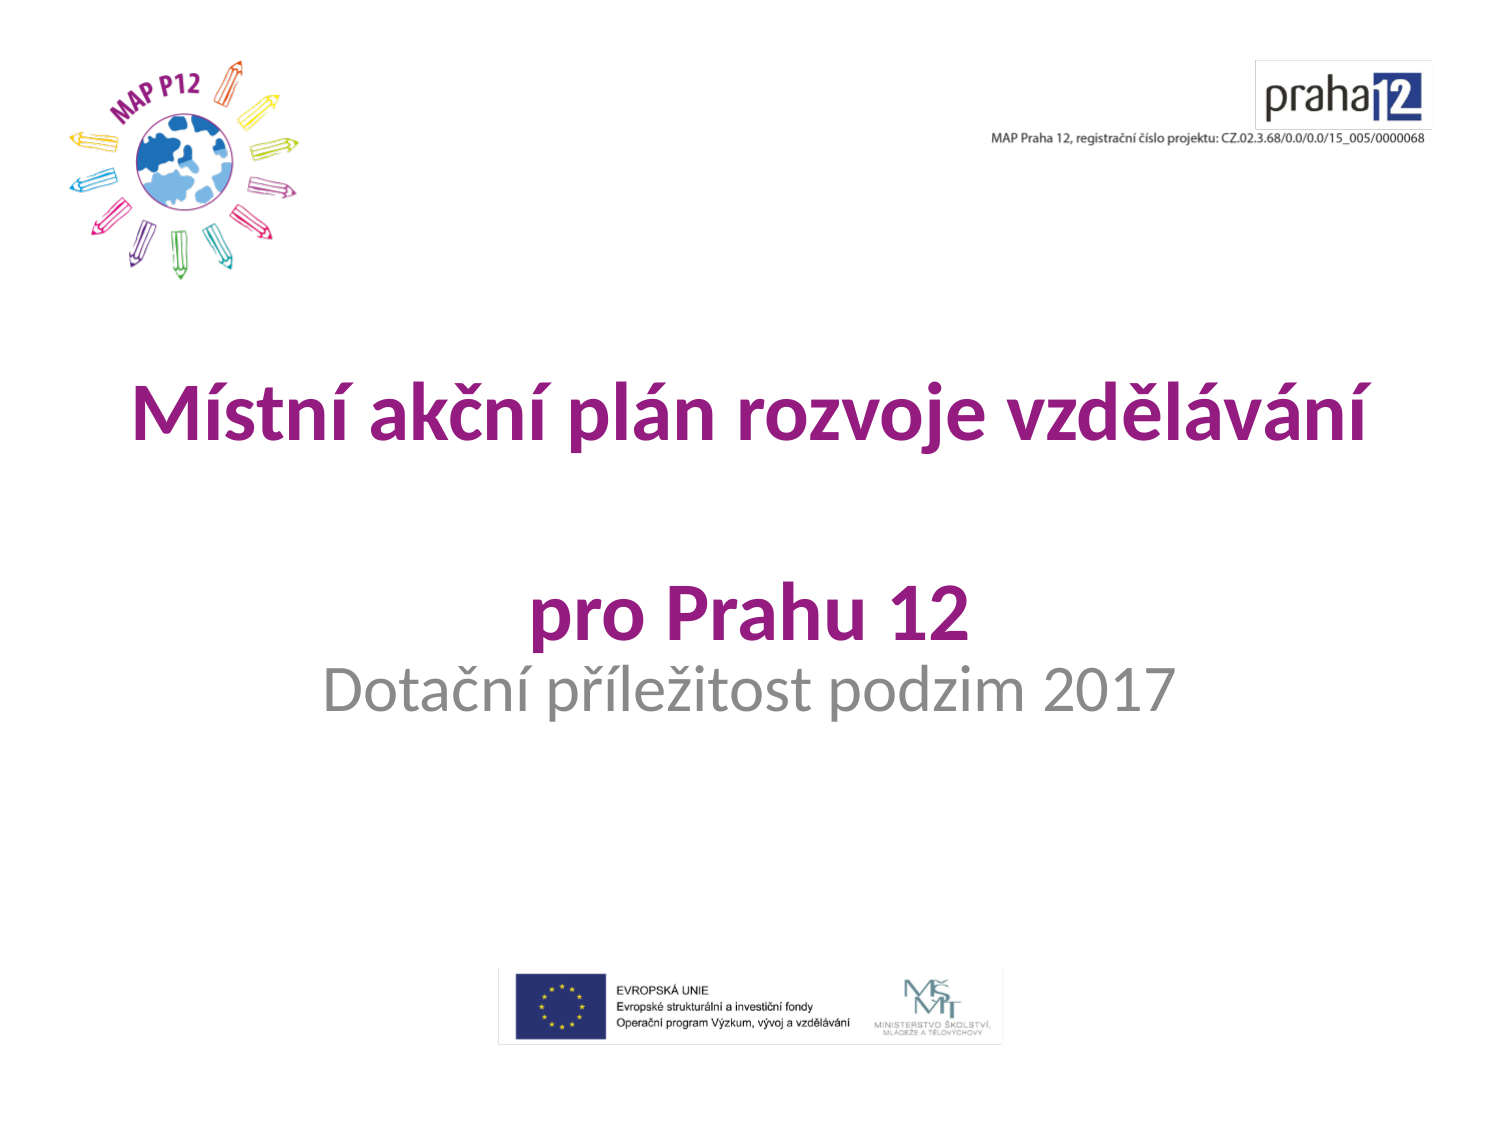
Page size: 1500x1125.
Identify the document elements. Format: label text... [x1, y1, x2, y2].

subtitle Dotační příležitost podzim 2017 [225, 637, 1276, 925]
title Místní akční plán rozvoje vzdělávání pro Prahu 12 [112, 349, 1388, 591]
